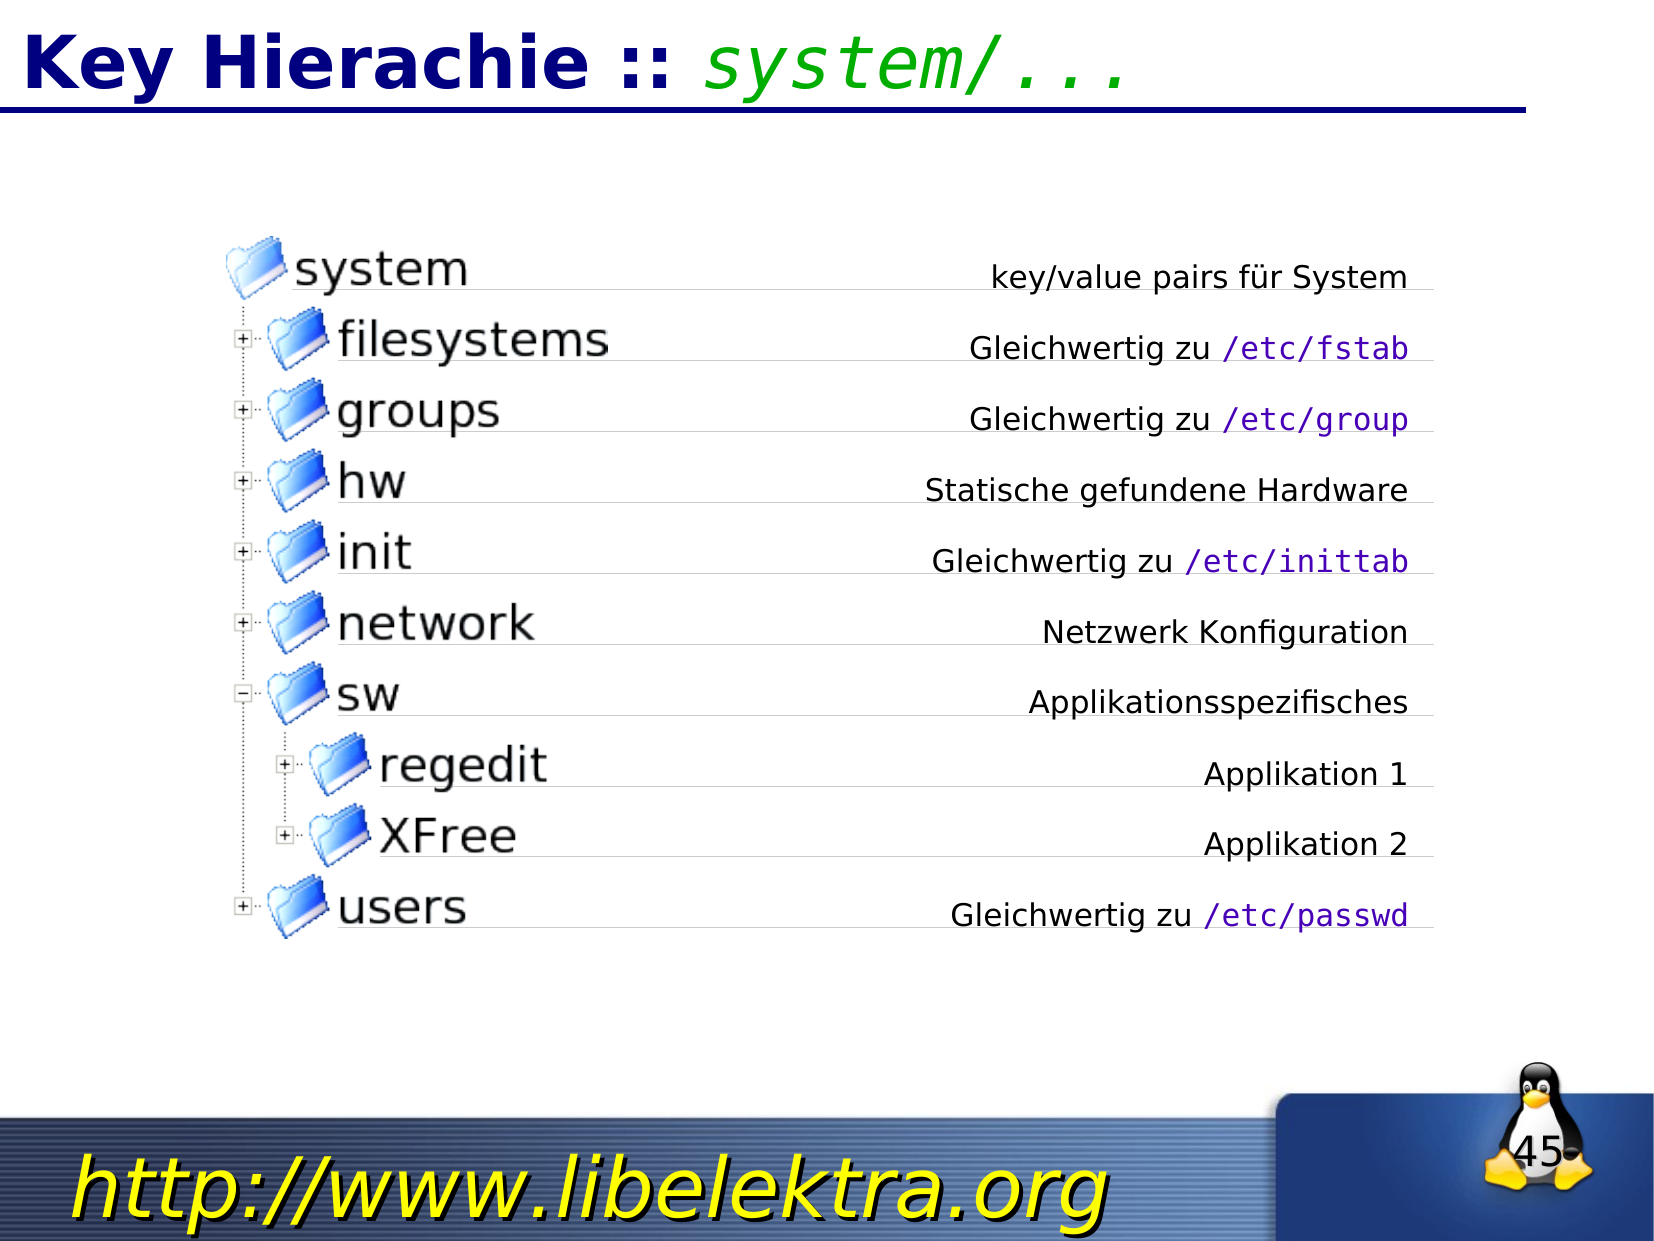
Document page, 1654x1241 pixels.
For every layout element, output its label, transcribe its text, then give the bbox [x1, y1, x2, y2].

text_box Statische gefundene Hardware [924, 470, 1410, 509]
text_box Netzwerk Konfiguration [927, 612, 1410, 651]
text_box Gleichwertig zu /etc/passwd [950, 896, 1410, 935]
text_box <Nummer> [1312, 1122, 1566, 1178]
text_box Gleichwertig zu /etc/inittab [931, 541, 1410, 580]
text_box Gleichwertig zu /etc/group [969, 399, 1410, 438]
text_box key/value pairs für System [990, 258, 1410, 296]
text_box Applikation 2 [1203, 825, 1410, 864]
picture [226, 236, 608, 939]
picture [0, 1061, 1654, 1241]
text_box Gleichwertig zu /etc/fstab [969, 329, 1410, 367]
text_box Applikation 1 [1203, 754, 1410, 793]
text_box Applikationsspezifisches [913, 683, 1410, 722]
text_box Key Hierachie :: system/... [21, 14, 1611, 111]
